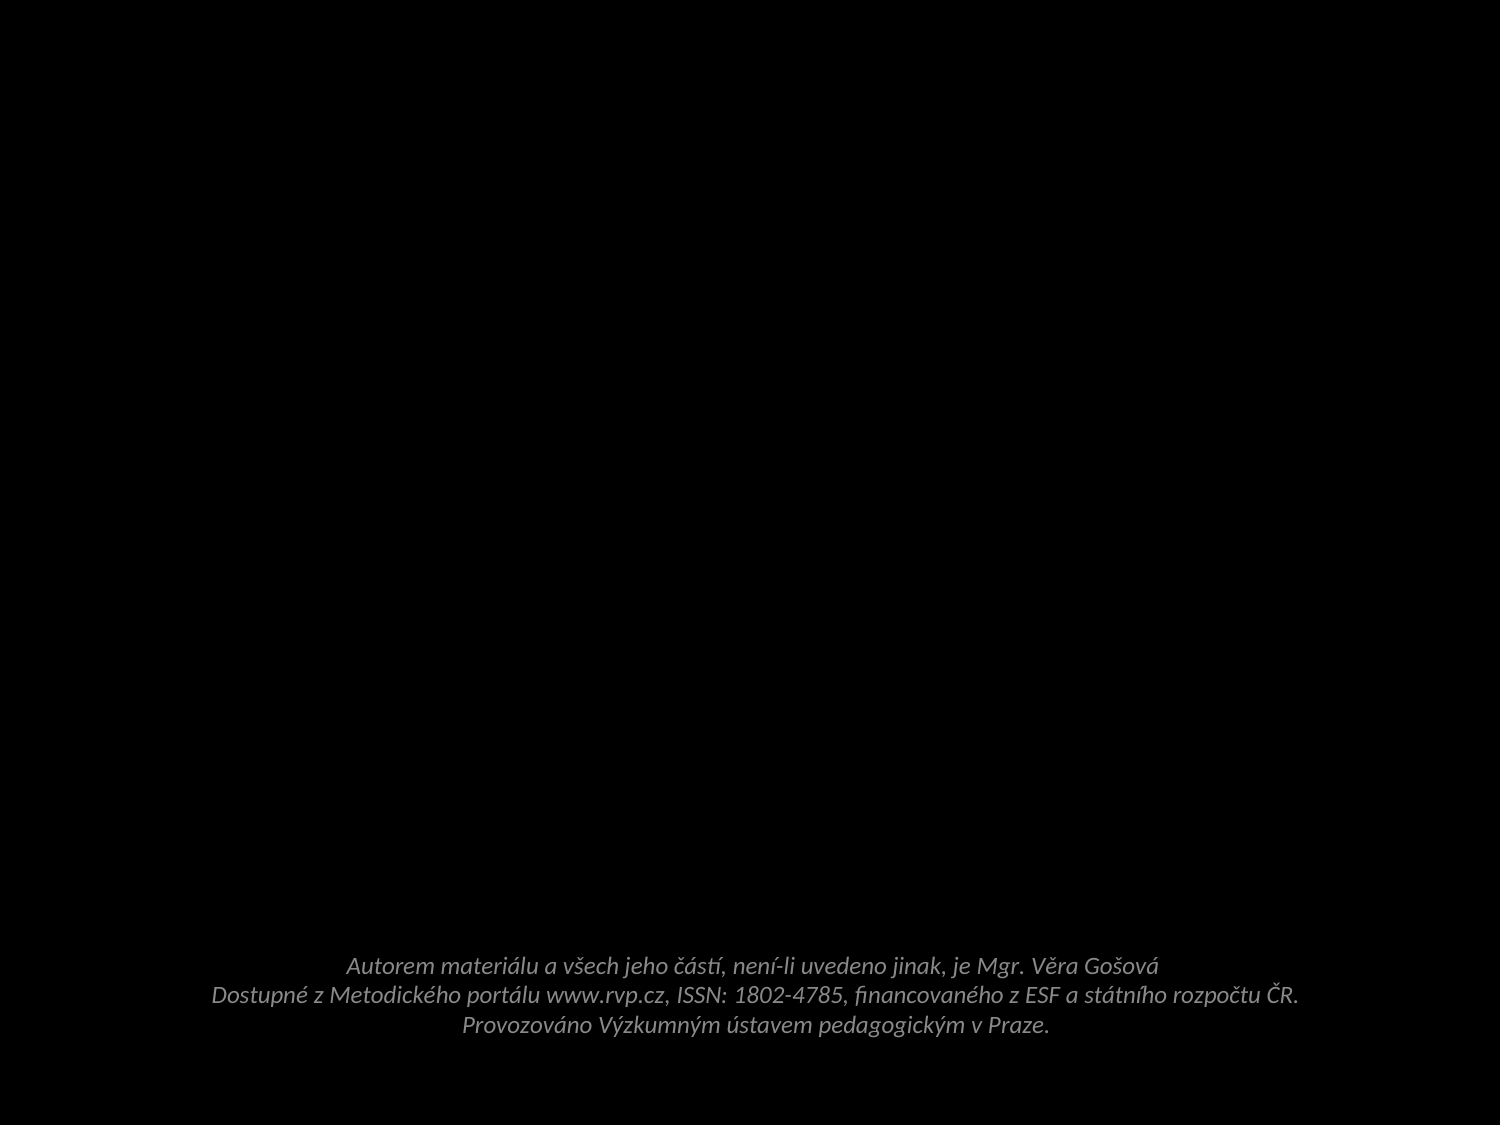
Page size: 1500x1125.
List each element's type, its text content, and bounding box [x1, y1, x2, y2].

text_box Autorem materiálu a všech jeho částí, není-li uvedeno jinak, je Mgr. Věra Gošová Dostupné z Metodického portálu www.rvp.cz, ISSN: 1802-4785, financovaného z ESF a státního rozpočtu ČR. Provozováno Výzkumným ústavem pedagogickým v Praze. [135, 964, 1378, 1025]
